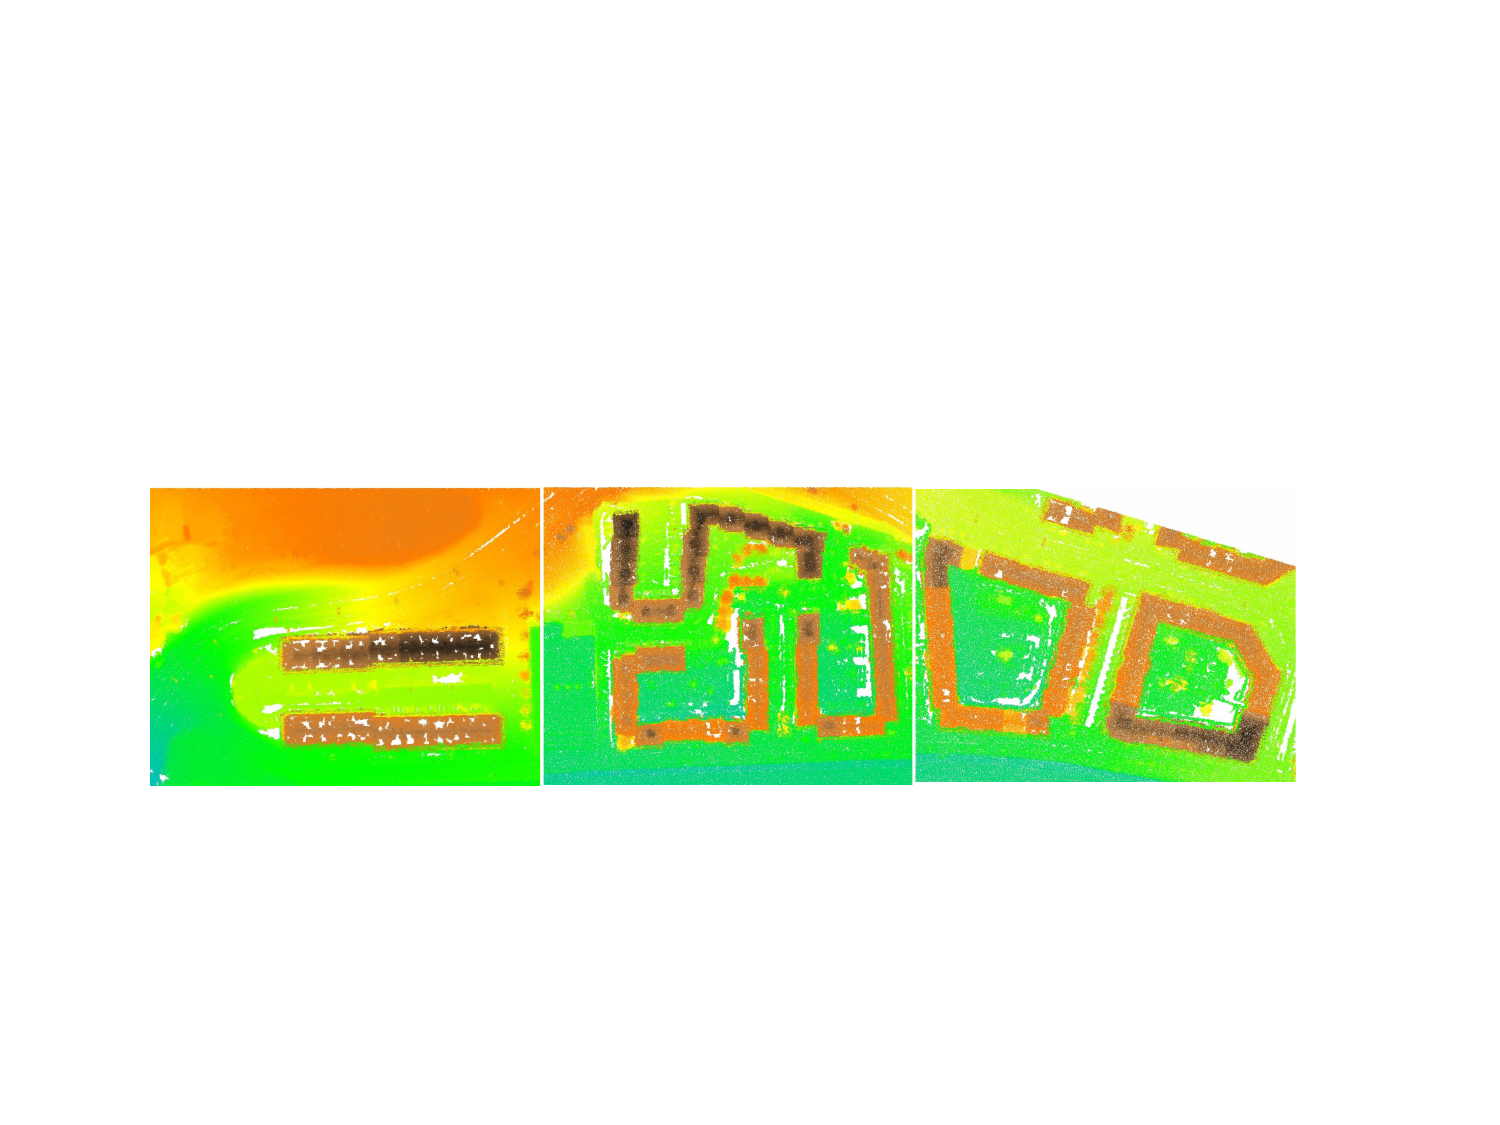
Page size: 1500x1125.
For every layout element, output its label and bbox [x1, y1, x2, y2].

picture [914, 489, 1296, 796]
picture [150, 487, 541, 786]
picture [543, 485, 913, 785]
